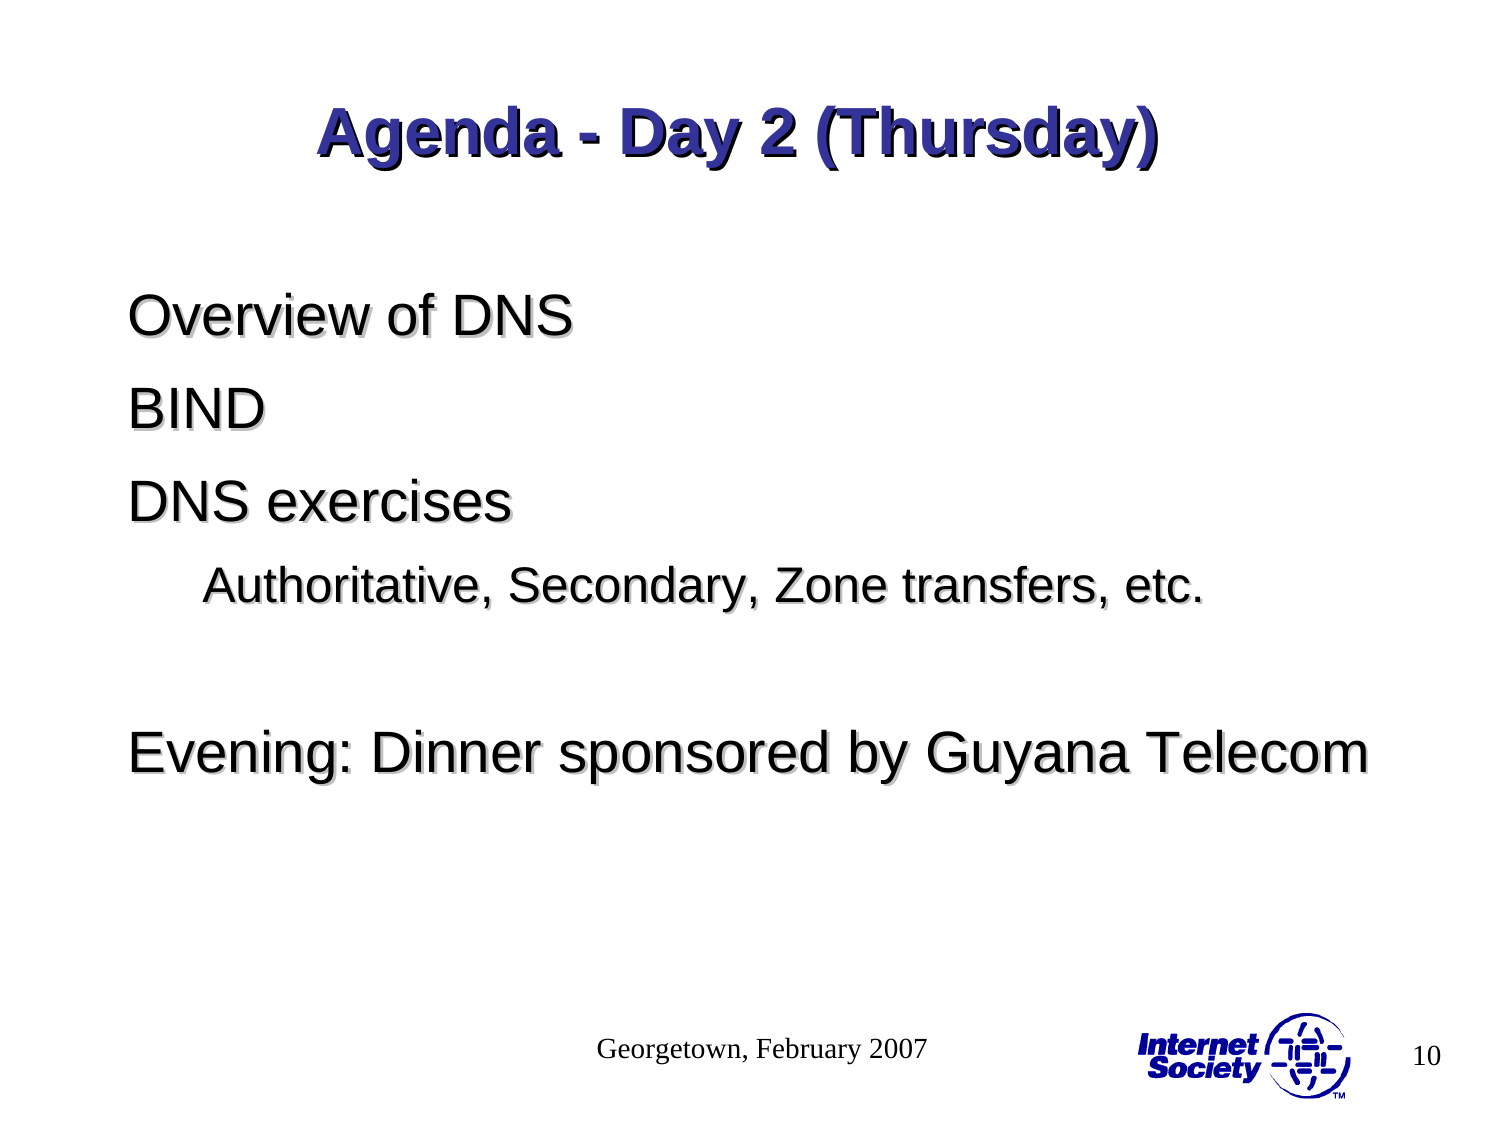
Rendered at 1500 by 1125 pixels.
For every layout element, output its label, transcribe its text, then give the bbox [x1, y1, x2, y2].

picture [1137, 1012, 1351, 1099]
title Agenda - Day 2 (Thursday) [99, 37, 1375, 225]
list Overview of DNS BIND DNS exercises Authoritative, Secondary, Zone transfers, etc. Evening: Dinner sponsored by Guyana Telecom [112, 262, 1388, 1001]
